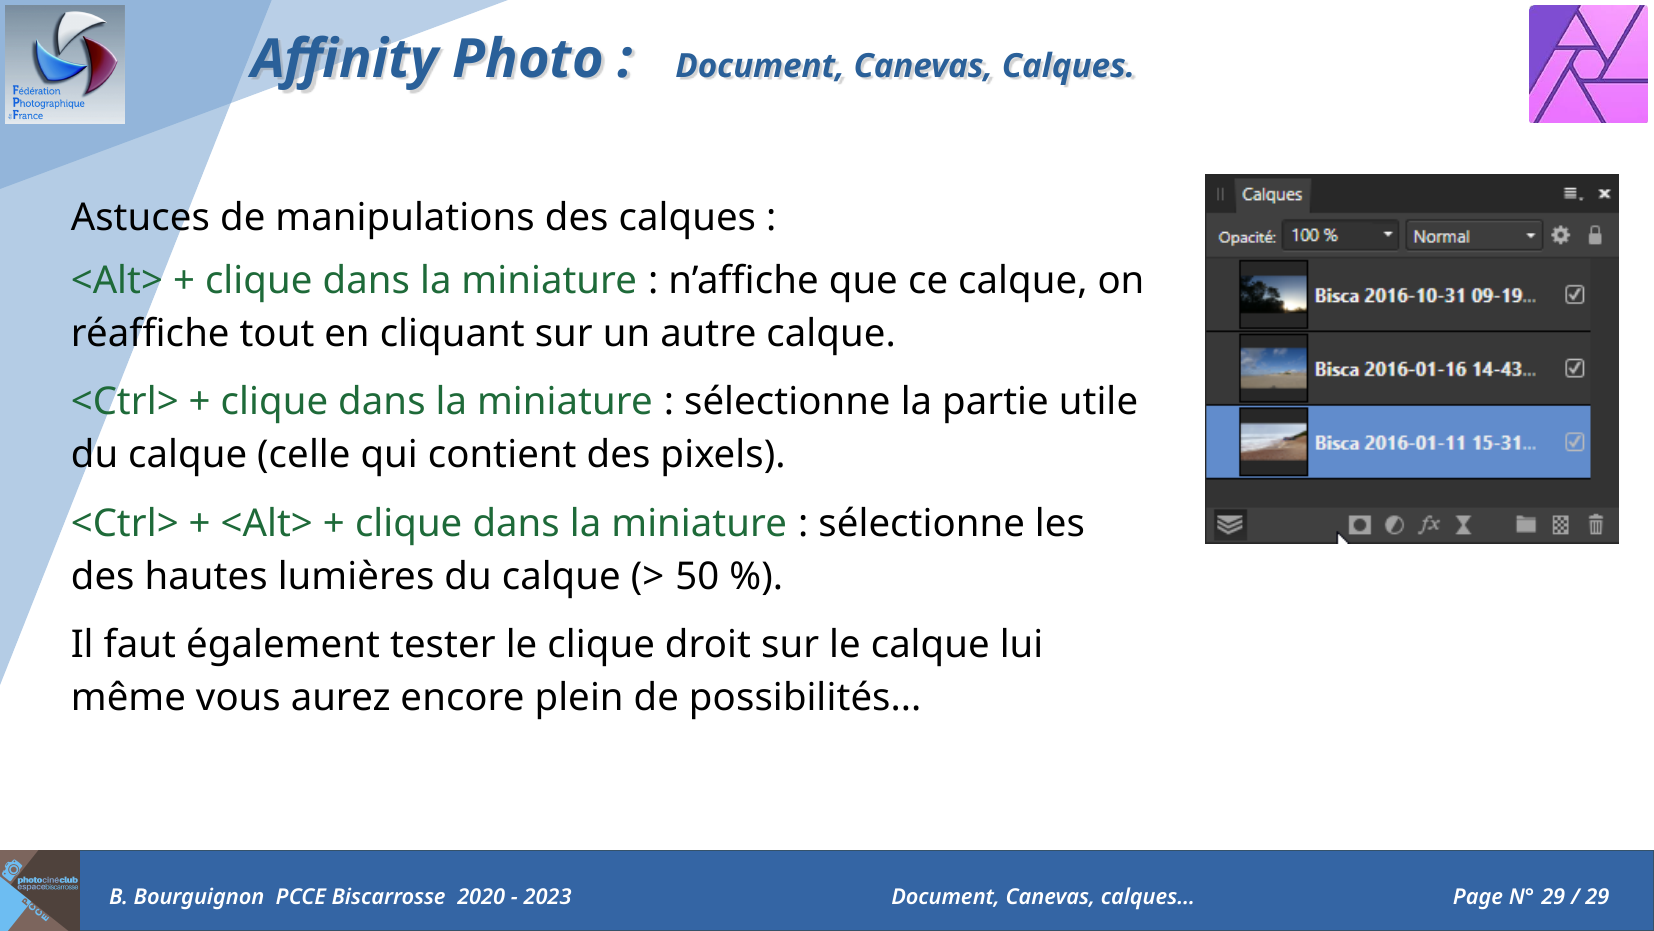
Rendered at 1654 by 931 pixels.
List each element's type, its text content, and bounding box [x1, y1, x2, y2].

picture [1205, 174, 1619, 544]
list Astuces de manipulations des calques : <Alt> + clique dans la miniature : n’affiche que ce calque, on réaffiche tout en cliquant sur un autre calque. <Ctrl> + clique dans la miniature : sélectionne la partie utile du calque (celle qui contient des pixels). <Ctrl> + <Alt> + clique dans la miniature : sélectionne les des hautes lumières du calque (> 50 %). Il faut également tester le clique droit sur le calque lui même vous aurez encore plein de possibilités... [70, 188, 1170, 733]
picture [1529, 5, 1648, 123]
picture [0, 850, 80, 931]
picture [5, 5, 125, 124]
